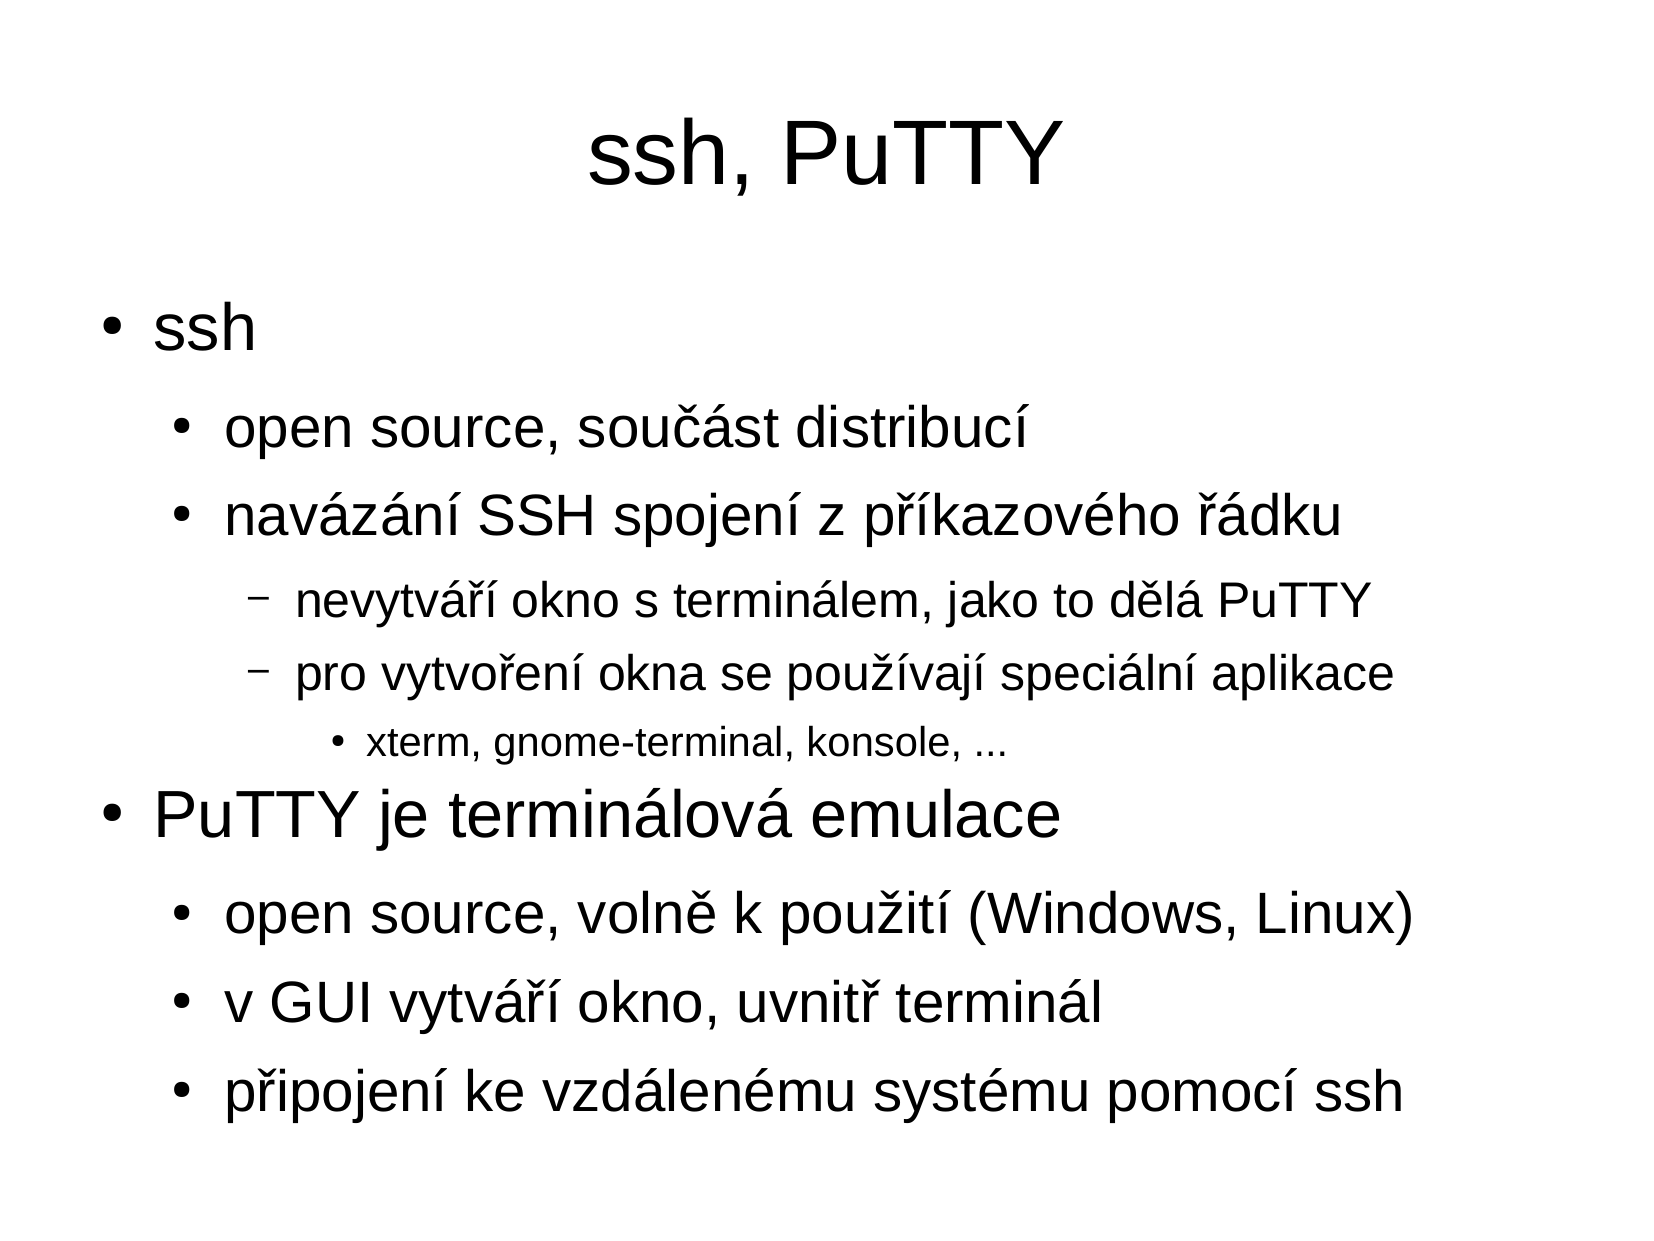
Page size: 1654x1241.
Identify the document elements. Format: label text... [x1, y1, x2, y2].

list ssh open source, součást distribucí navázání SSH spojení z příkazového řádku nevytváří okno s terminálem, jako to dělá PuTTY pro vytvoření okna se používají speciální aplikace xterm, gnome-terminal, konsole, ... PuTTY je terminálová emulace open source, volně k použití (Windows, Linux) v GUI vytváří okno, uvnitř terminál připojení ke vzdálenému systému pomocí ssh [82, 290, 1571, 1124]
title ssh, PuTTY [82, 49, 1571, 257]
